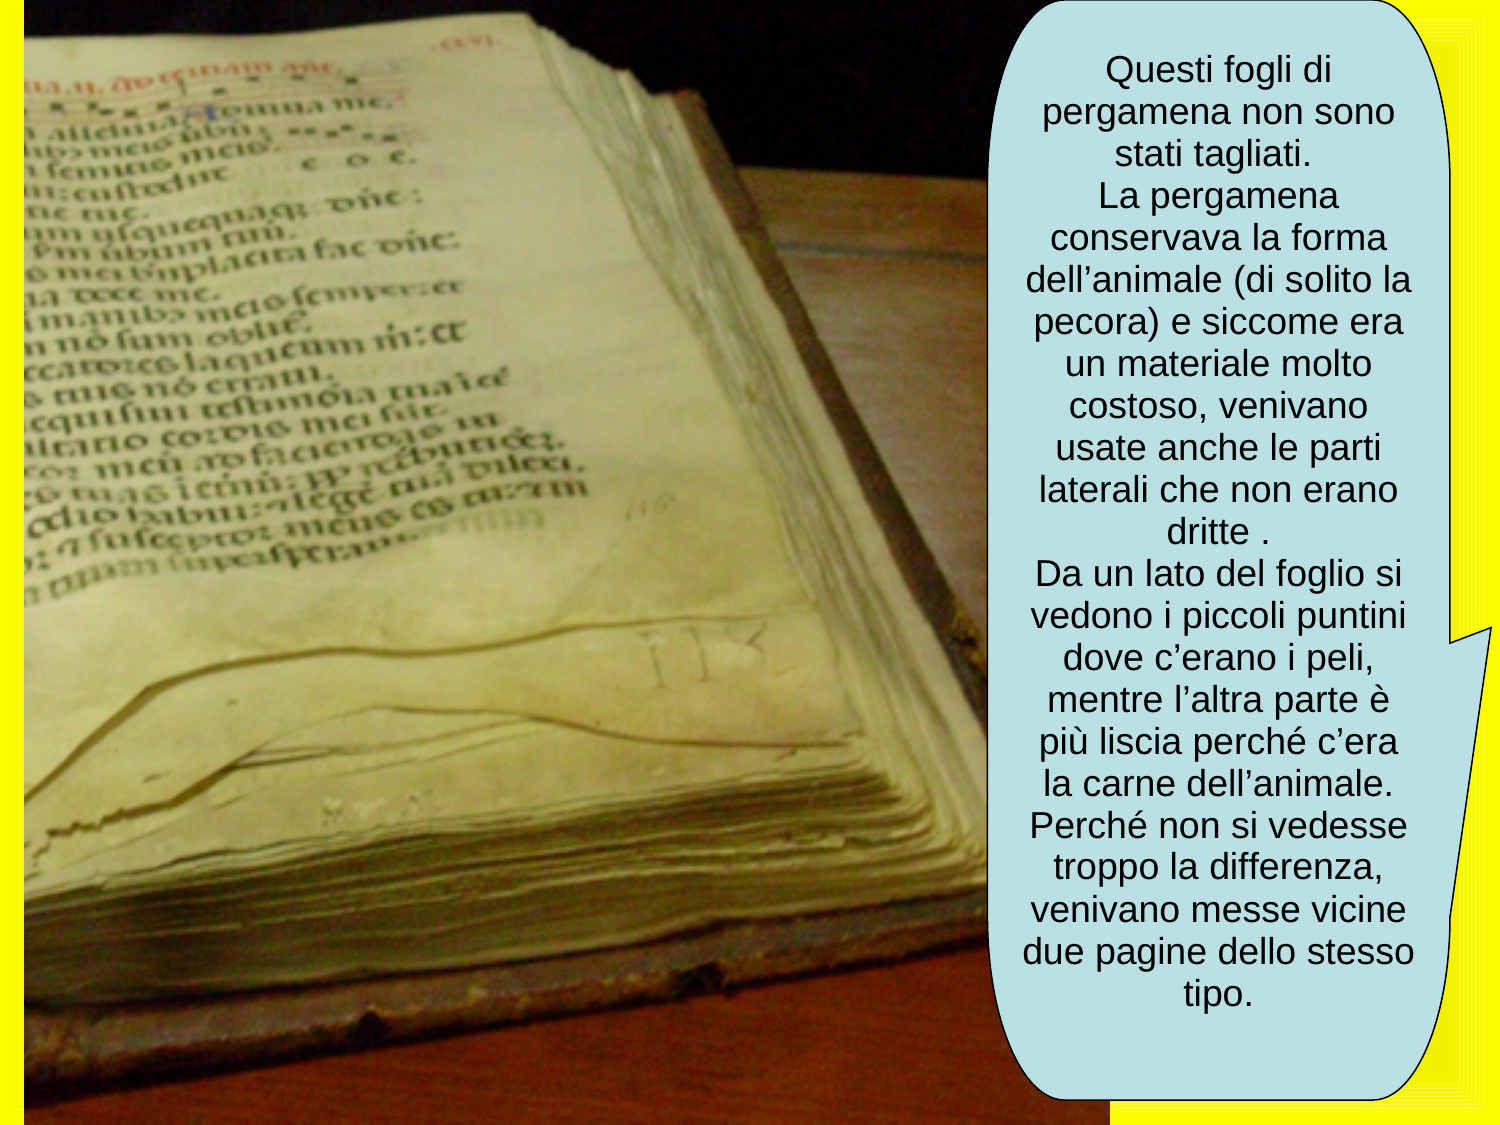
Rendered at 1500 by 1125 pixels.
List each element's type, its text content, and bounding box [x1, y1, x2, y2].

text_box Questi fogli di pergamena non sono stati tagliati. La pergamena conservava la forma dell’animale (di solito la pecora) e siccome era un materiale molto costoso, venivano usate anche le parti laterali che non erano dritte . Da un lato del foglio si vedono i piccoli puntini dove c’erano i peli, mentre l’altra parte è più liscia perché c’era la carne dell’animale. Perché non si vedesse troppo la differenza, venivano messe vicine due pagine dello stesso tipo. [987, 0, 1492, 1101]
picture [24, 0, 1110, 1125]
